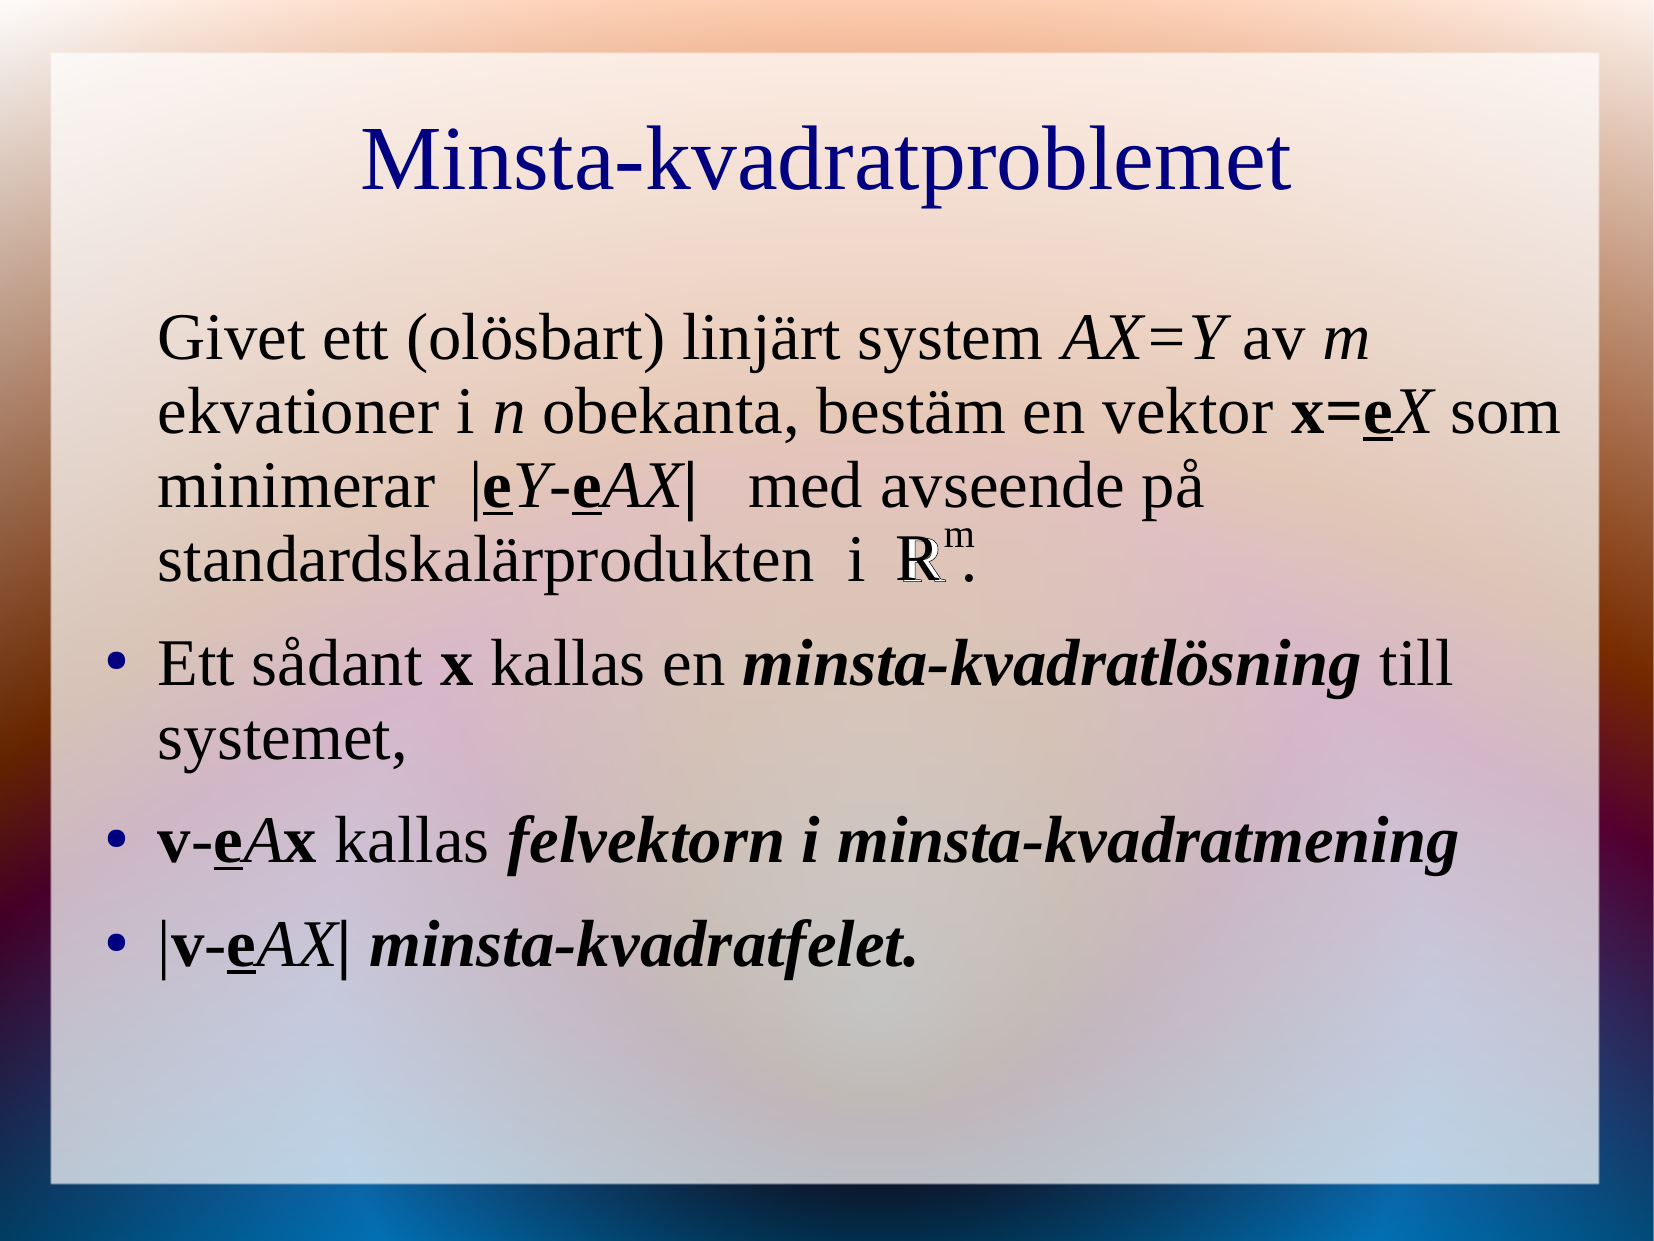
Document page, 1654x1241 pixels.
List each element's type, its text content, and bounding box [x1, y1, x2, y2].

chart [887, 512, 981, 596]
picture [0, 0, 1654, 1241]
title Minsta-kvadratproblemet [82, 62, 1571, 256]
list Givet ett (olösbart) linjärt system AX=Y av m ekvationer i n obekanta, bestäm en vektor x=eX som minimerar |eY-eAX| med avseende på standardskalärprodukten i R . Ett sådant x kallas en minsta-kvadratlösning till systemet, v-eAx kallas felvektorn i minsta-kvadratmening |v-eAX| minsta-kvadratfelet. [86, 300, 1576, 1029]
chart [761, 621, 880, 681]
